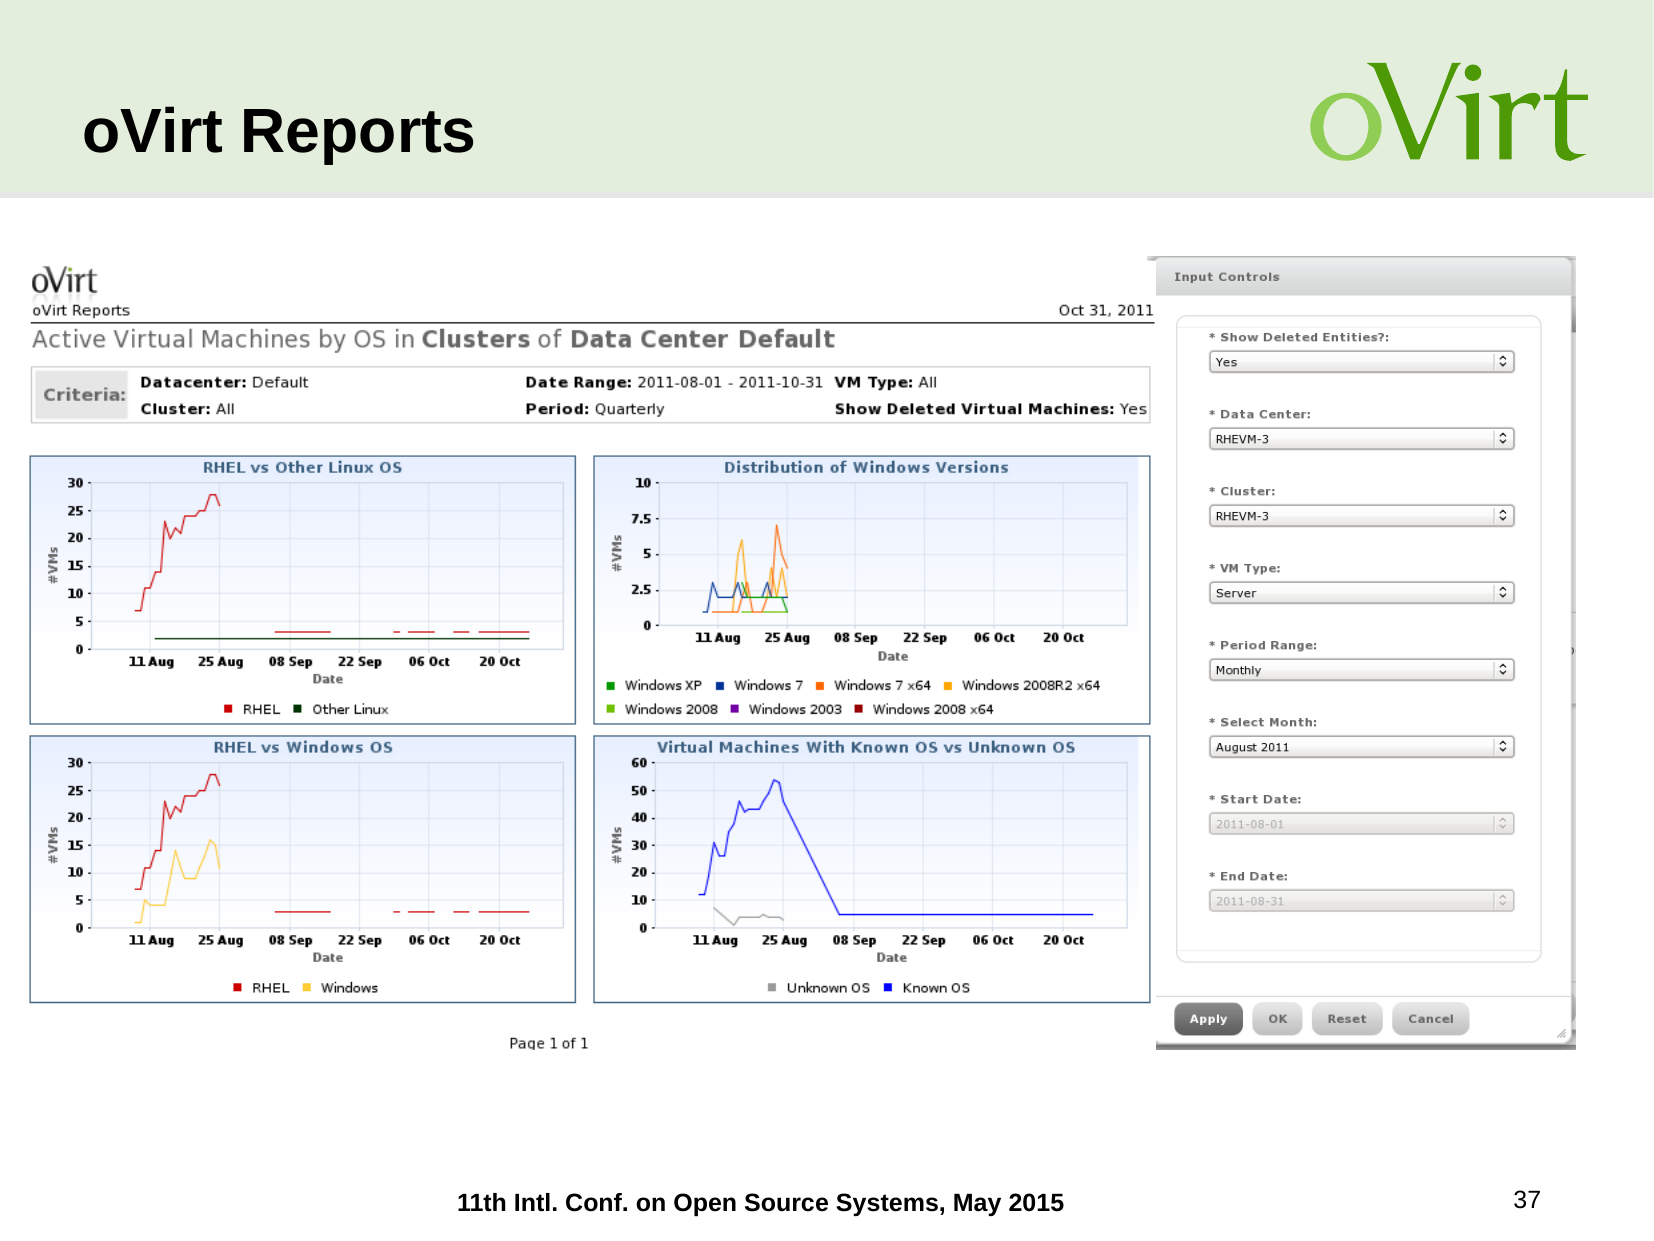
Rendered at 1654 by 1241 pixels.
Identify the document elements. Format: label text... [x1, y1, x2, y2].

picture [23, 256, 1576, 1051]
title oVirt Reports [82, 37, 1571, 226]
